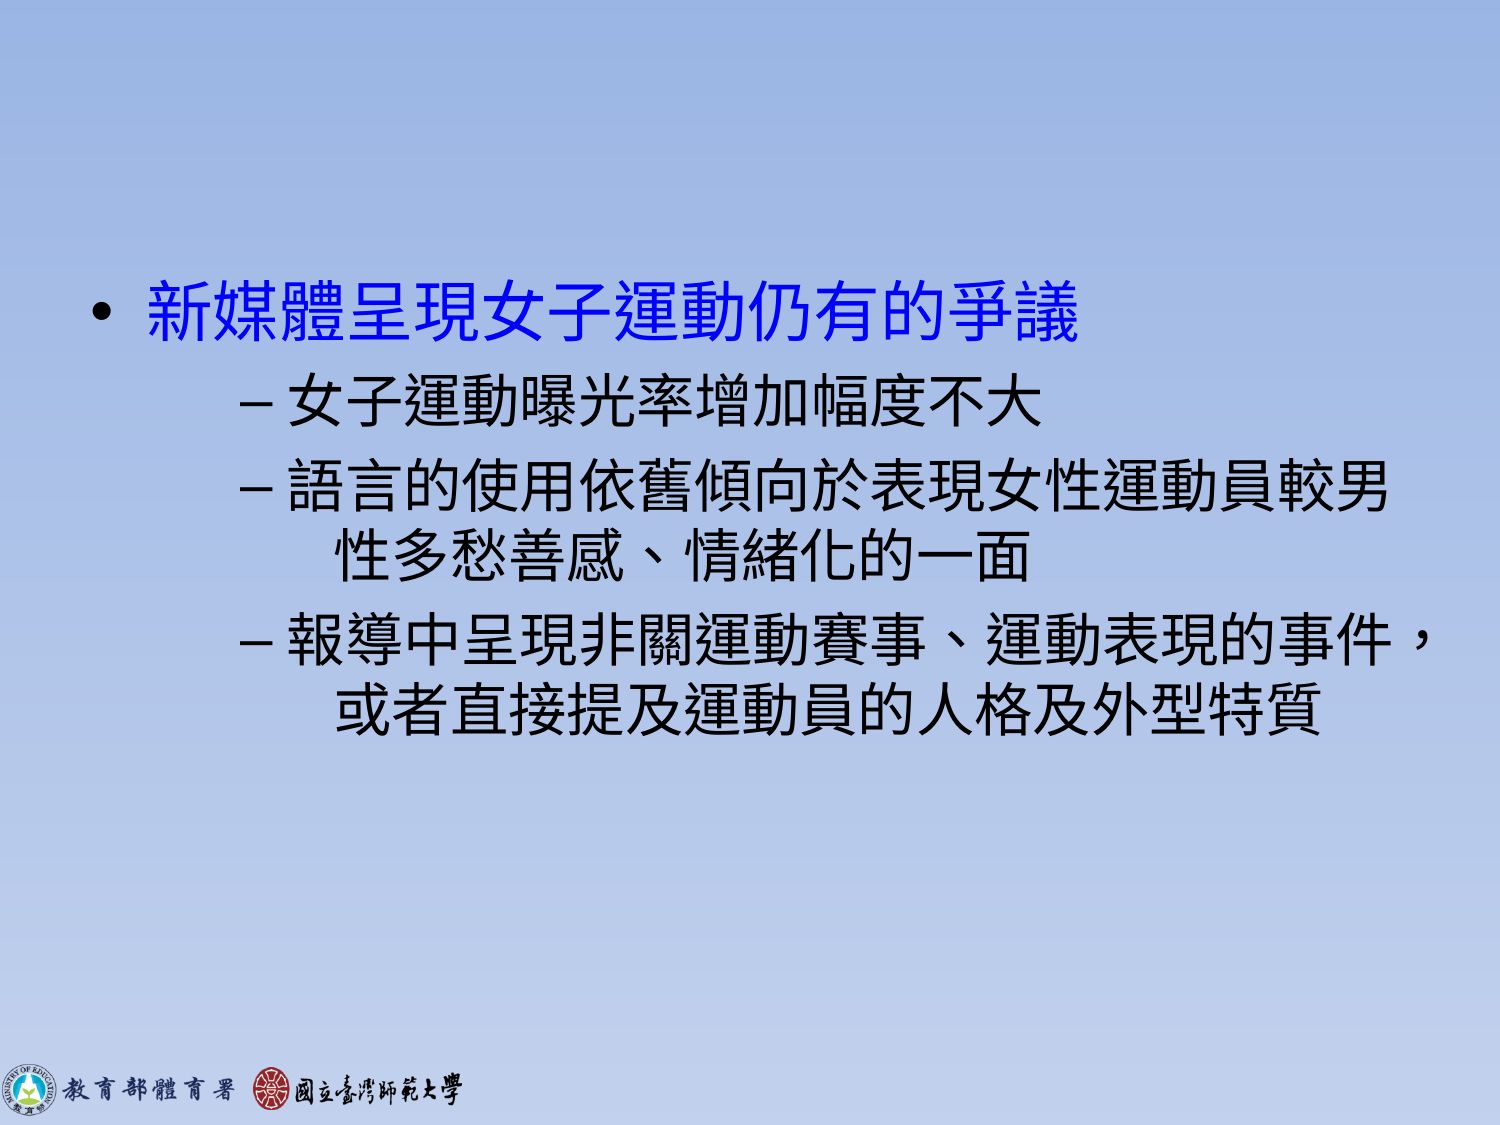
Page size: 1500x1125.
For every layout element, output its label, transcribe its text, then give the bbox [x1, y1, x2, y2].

list 新媒體呈現女子運動仍有的爭議 女子運動曝光率增加幅度不大 語言的使用依舊傾向於表現女性運動員較男性多愁善感、情緒化的一面 報導中呈現非關運動賽事、運動表現的事件，或者直接提及運動員的人格及外型特質 [75, 262, 1426, 1005]
